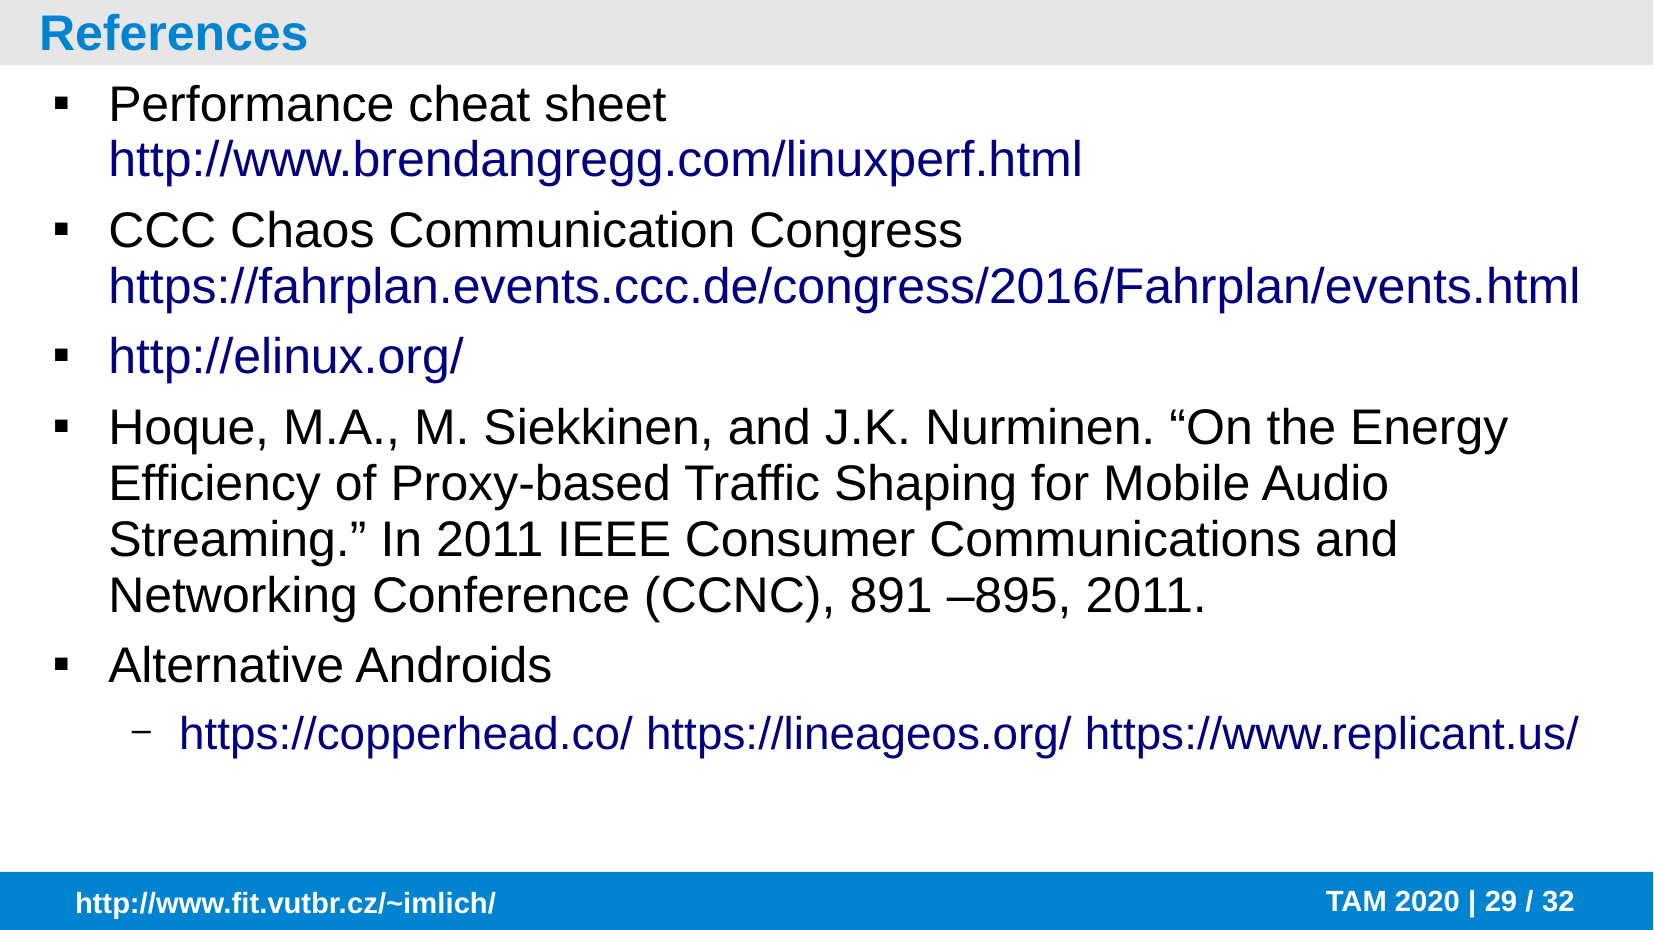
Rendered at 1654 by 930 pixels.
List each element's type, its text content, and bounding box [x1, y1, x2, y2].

title References [39, 4, 1614, 61]
list Performance cheat sheet http://www.brendangregg.com/linuxperf.html CCC Chaos Communication Congress https://fahrplan.events.ccc.de/congress/2016/Fahrplan/events.html http://elinux.org/ Hoque, M.A., M. Siekkinen, and J.K. Nurminen. “On the Energy Efficiency of Proxy-based Traffic Shaping for Mobile Audio Streaming.” In 2011 IEEE Consumer Communications and Networking Conference (CCNC), 891 –895, 2011. Alternative Androids https://copperhead.co/ https://lineageos.org/ https://www.replicant.us/ [37, 75, 1612, 863]
